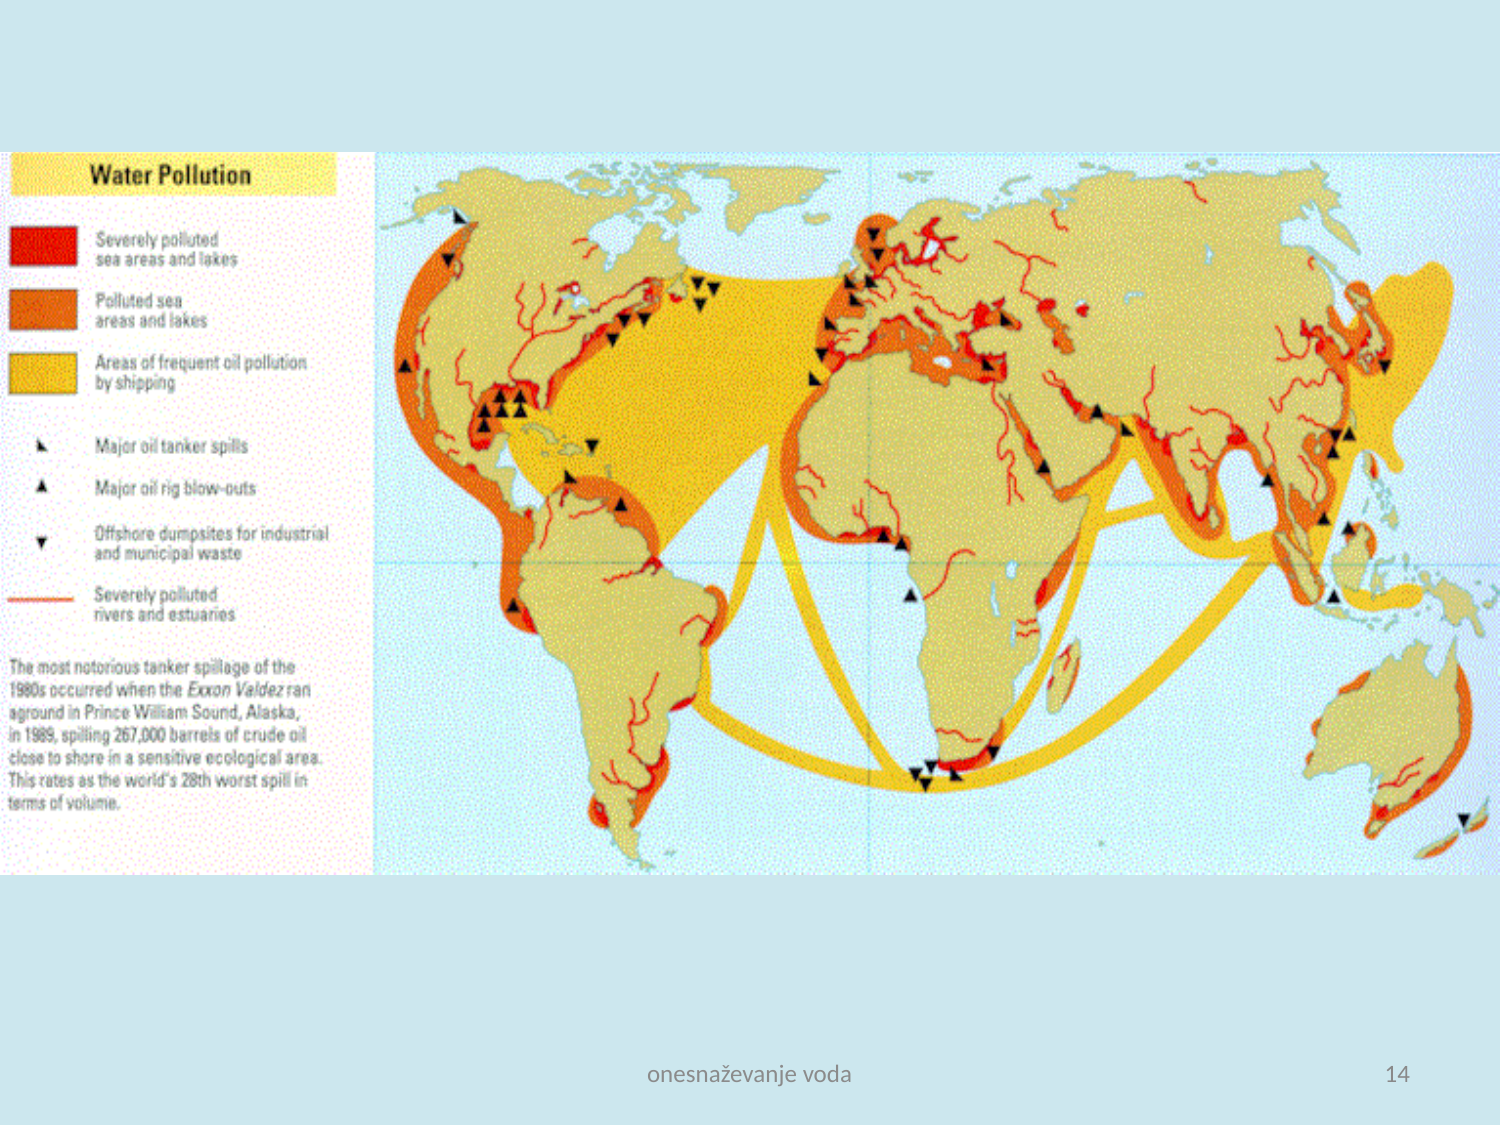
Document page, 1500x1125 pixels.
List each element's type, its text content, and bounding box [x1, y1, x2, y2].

picture [0, 152, 1500, 875]
footer onesnaževanje voda [512, 1042, 988, 1103]
slide_number <number> [1074, 1042, 1425, 1103]
